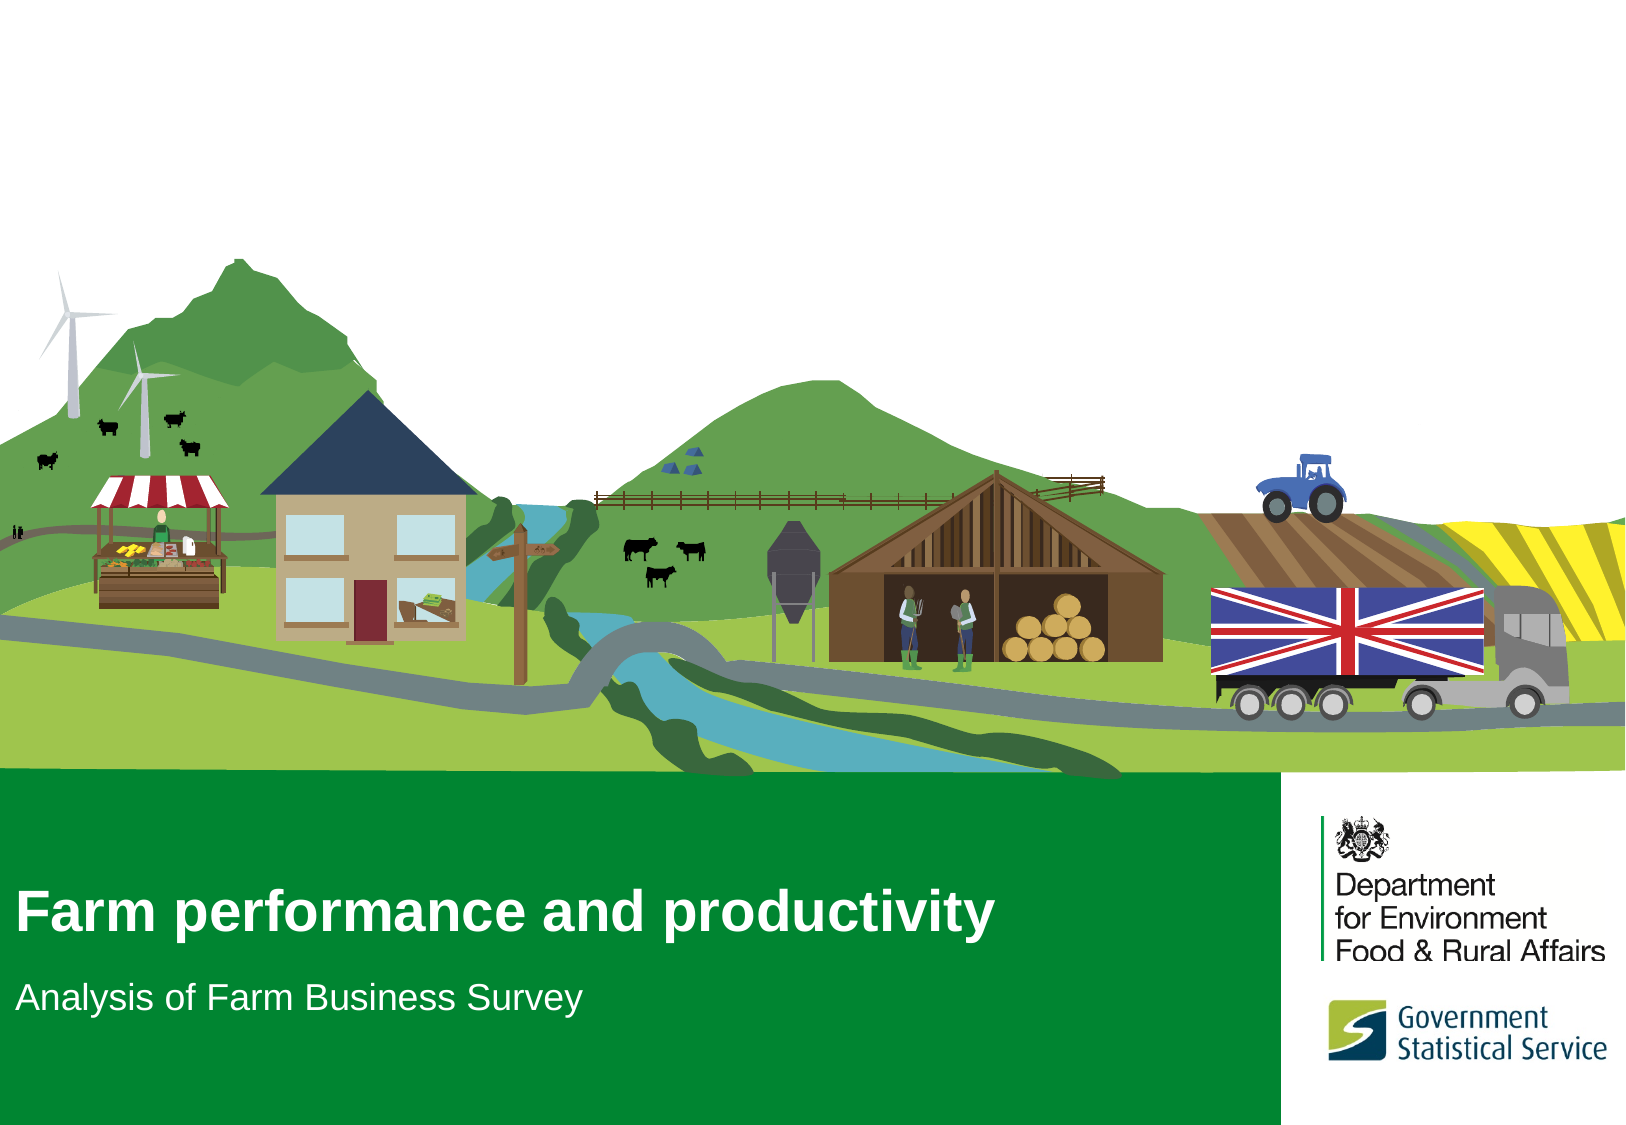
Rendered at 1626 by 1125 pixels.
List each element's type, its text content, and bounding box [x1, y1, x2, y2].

picture [0, 258, 1625, 1098]
text_box Farm performance and productivity Analysis of Farm Business Survey [0, 828, 1281, 1125]
